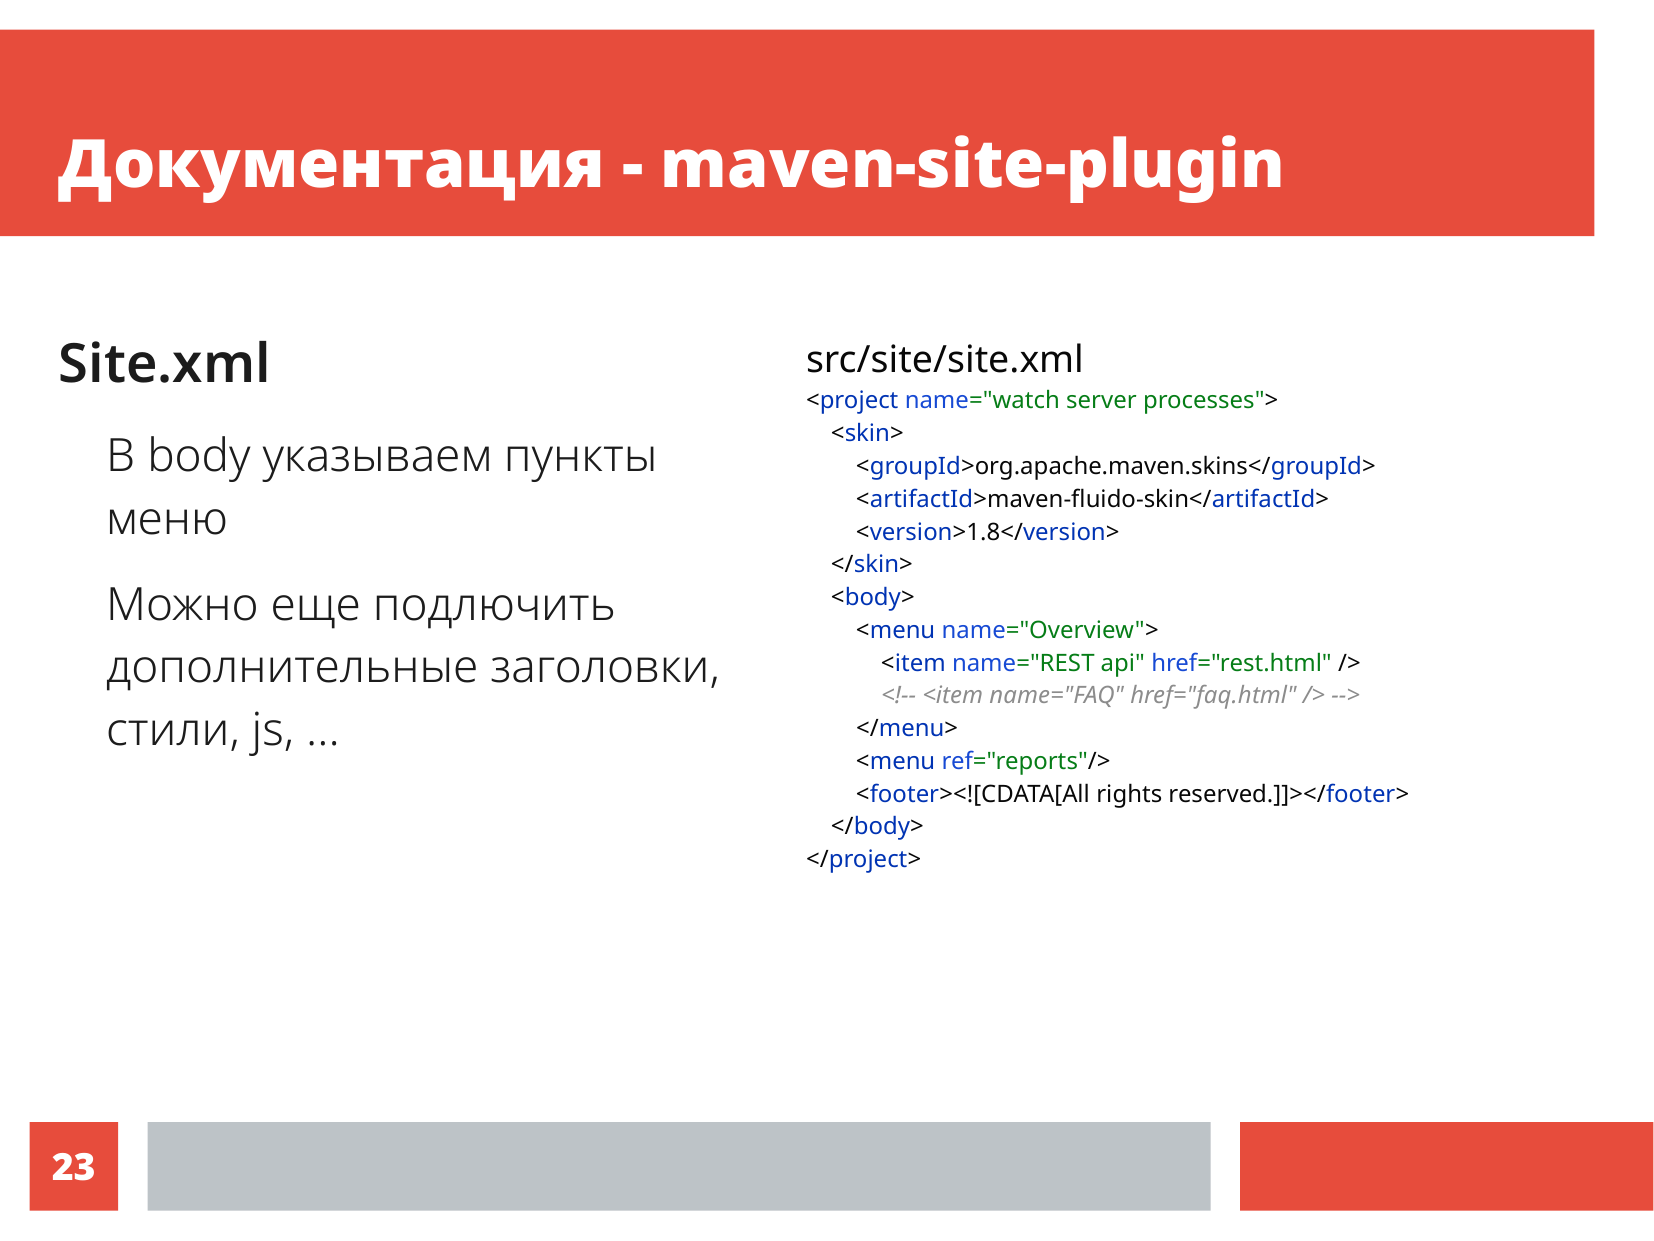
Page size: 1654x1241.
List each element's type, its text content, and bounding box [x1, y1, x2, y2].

title Документация - maven-site-plugin [59, 59, 1595, 207]
text_box src/site/site.xml <project name="watch server processes"> <skin> <groupId>org.apache.maven.skins</groupId> <artifactId>maven-fluido-skin</artifactId> <version>1.8</version> </skin> <body> <menu name="Overview"> <item name="REST api" href="rest.html" /> <!-- <item name="FAQ" href="faq.html" /> --> </menu> <menu ref="reports"/> <footer><![CDATA[All rights reserved.]]></footer> </body> </project> [791, 324, 1565, 810]
list Site.xml В body указываем пункты меню Можно еще подлючить дополнительные заголовки, стили, js, ... [59, 324, 768, 1093]
